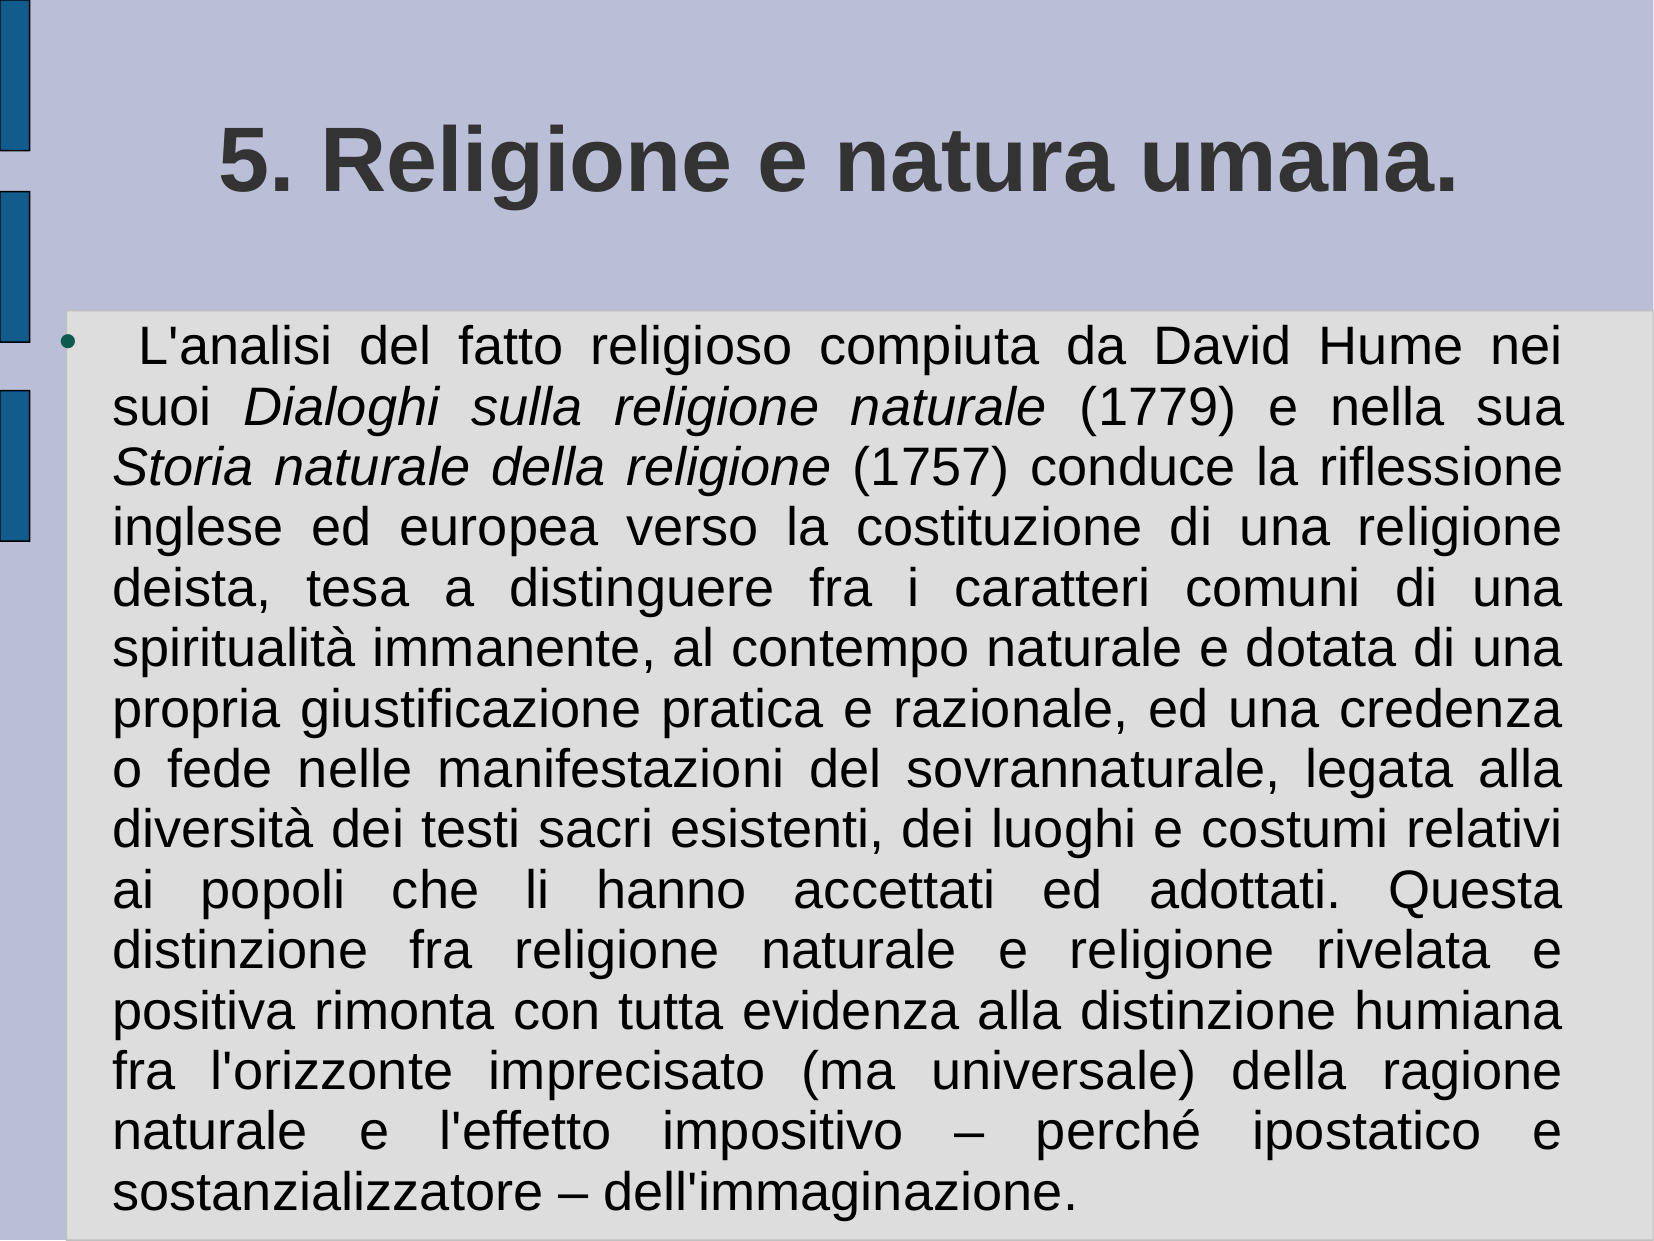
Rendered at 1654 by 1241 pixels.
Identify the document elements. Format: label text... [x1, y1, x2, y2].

title 5. Religione e natura umana. [121, 55, 1534, 261]
list L'analisi del fatto religioso compiuta da David Hume nei suoi Dialoghi sulla religione naturale (1779) e nella sua Storia naturale della religione (1757) conduce la riflessione inglese ed europea verso la costituzione di una religione deista, tesa a distinguere fra i caratteri comuni di una spiritualità immanente, al contempo naturale e dotata di una propria giustificazione pratica e razionale, ed una credenza o fede nelle manifestazioni del sovrannaturale, legata alla diversità dei testi sacri esistenti, dei luoghi e costumi relativi ai popoli che li hanno accettati ed adottati. Questa distinzione fra religione naturale e religione rivelata e positiva rimonta con tutta evidenza alla distinzione humiana fra l'orizzonte imprecisato (ma universale) della ragione naturale e l'effetto impositivo – perché ipostatico e sostanzializzatore – dell'immaginazione. [41, 312, 1565, 1223]
